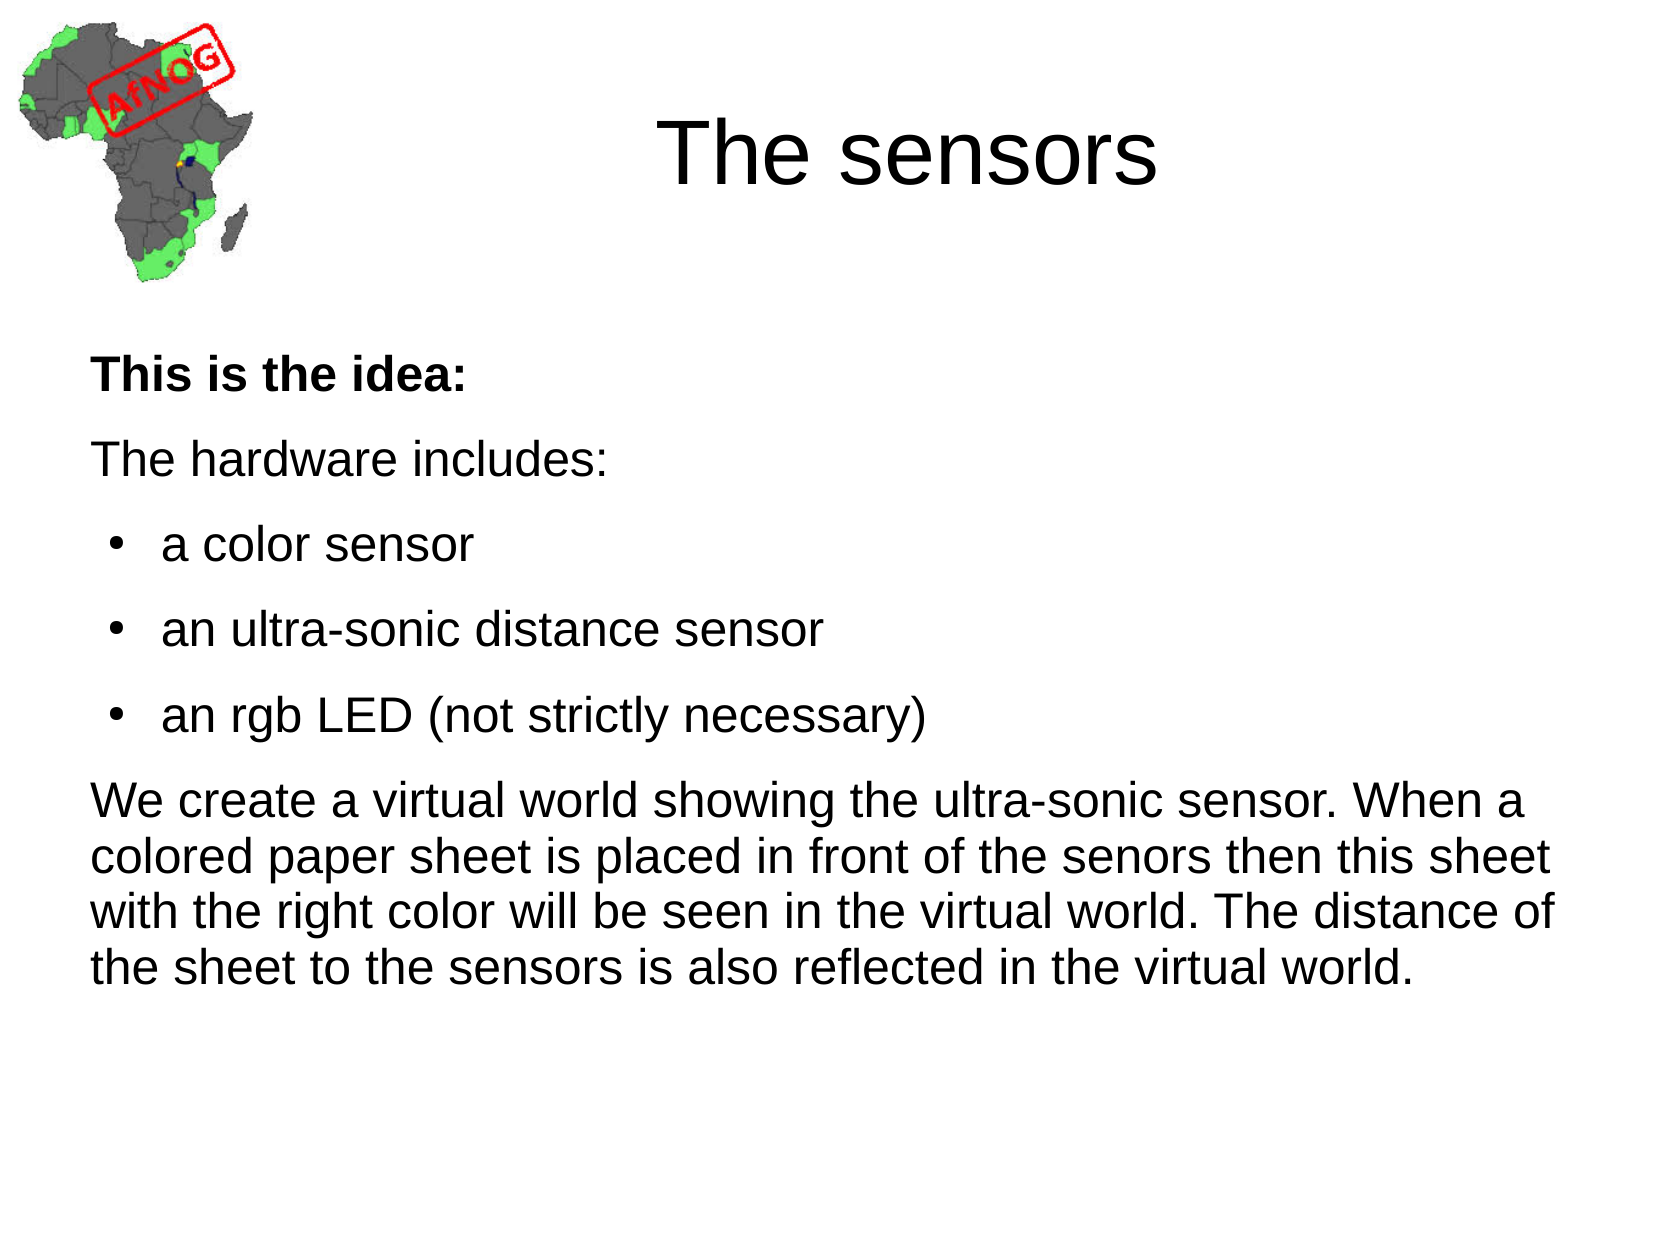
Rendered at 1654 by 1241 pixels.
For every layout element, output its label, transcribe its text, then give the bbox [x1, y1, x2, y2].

title The sensors [270, 49, 1571, 257]
list This is the idea: The hardware includes: a color sensor an ultra-sonic distance sensor an rgb LED (not strictly necessary) We create a virtual world showing the ultra-sonic sensor. When a colored paper sheet is placed in front of the senors then this sheet with the right color will be seen in the virtual world. The distance of the sheet to the sensors is also reflected in the virtual world. [90, 345, 1579, 1066]
picture [9, 0, 259, 291]
